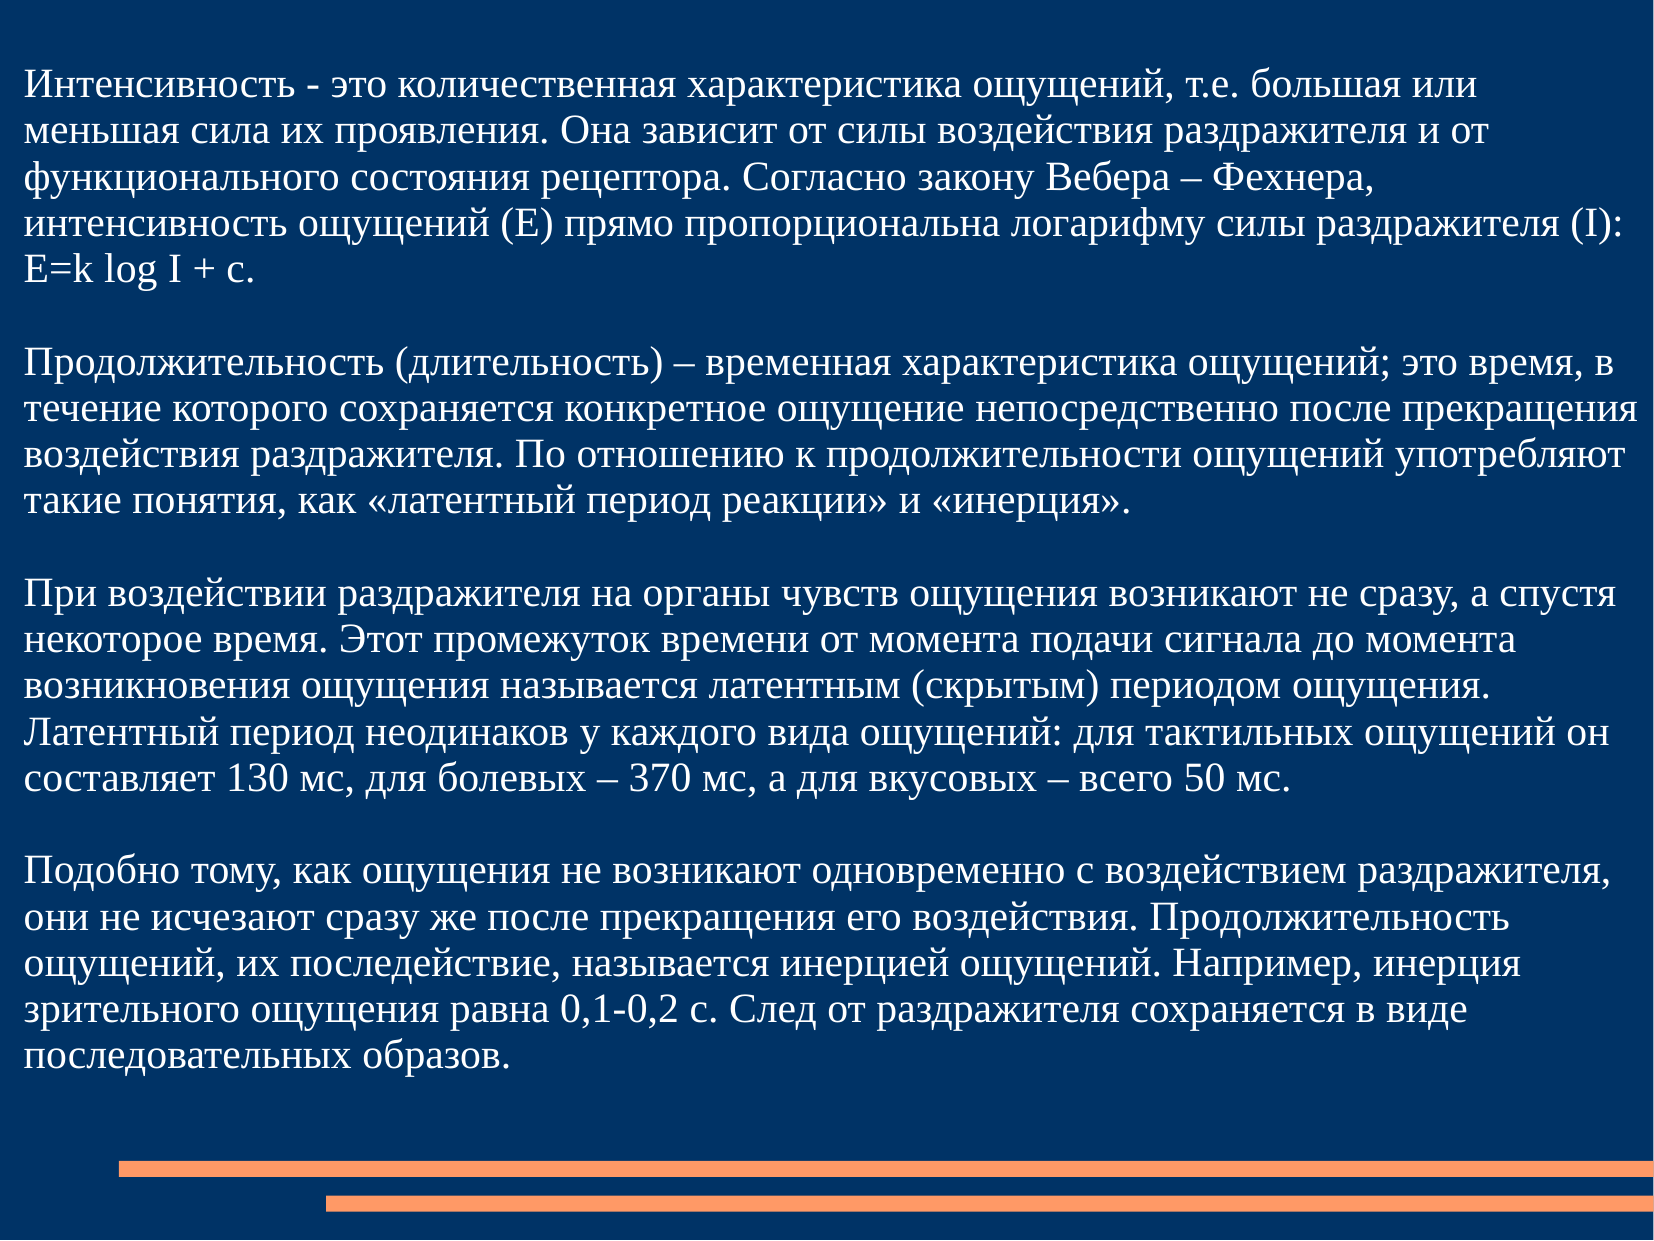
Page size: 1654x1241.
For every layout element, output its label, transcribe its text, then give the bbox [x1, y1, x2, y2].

text_box Интенсивность - это количественная характеристика ощущений, т.е. большая или меньшая сила их проявления. Она зависит от силы воздействия раздражителя и от функционального состояния рецептора. Согласно закону Вебера – Фехнера, интенсивность ощущений (Е) прямо пропорциональна логарифму силы раздражителя (I): E=k log I + c. Продолжительность (длительность) – временная характеристика ощущений; это время, в течение которого сохраняется конкретное ощущение непосредственно после прекращения воздействия раздражителя. По отношению к продолжительности ощущений употребляют такие понятия, как «латентный период реакции» и «инерция». При воздействии раздражителя на органы чувств ощущения возникают не сразу, а спустя некоторое время. Этот промежуток времени от момента подачи сигнала до момента возникновения ощущения называется латентным (скрытым) периодом ощущения. Латентный период неодинаков у каждого вида ощущений: для тактильных ощущений он составляет 130 мс, для болевых – 370 мс, а для вкусовых – всего 50 мс. Подобно тому, как ощущения не возникают одновременно с воздействием раздражителя, они не исчезают сразу же после прекращения его воздействия. Продолжительность ощущений, их последействие, называется инерцией ощущений. Например, инерция зрительного ощущения равна 0,1-0,2 с. След от раздражителя сохраняется в виде последовательных образов. [8, 53, 1654, 1241]
